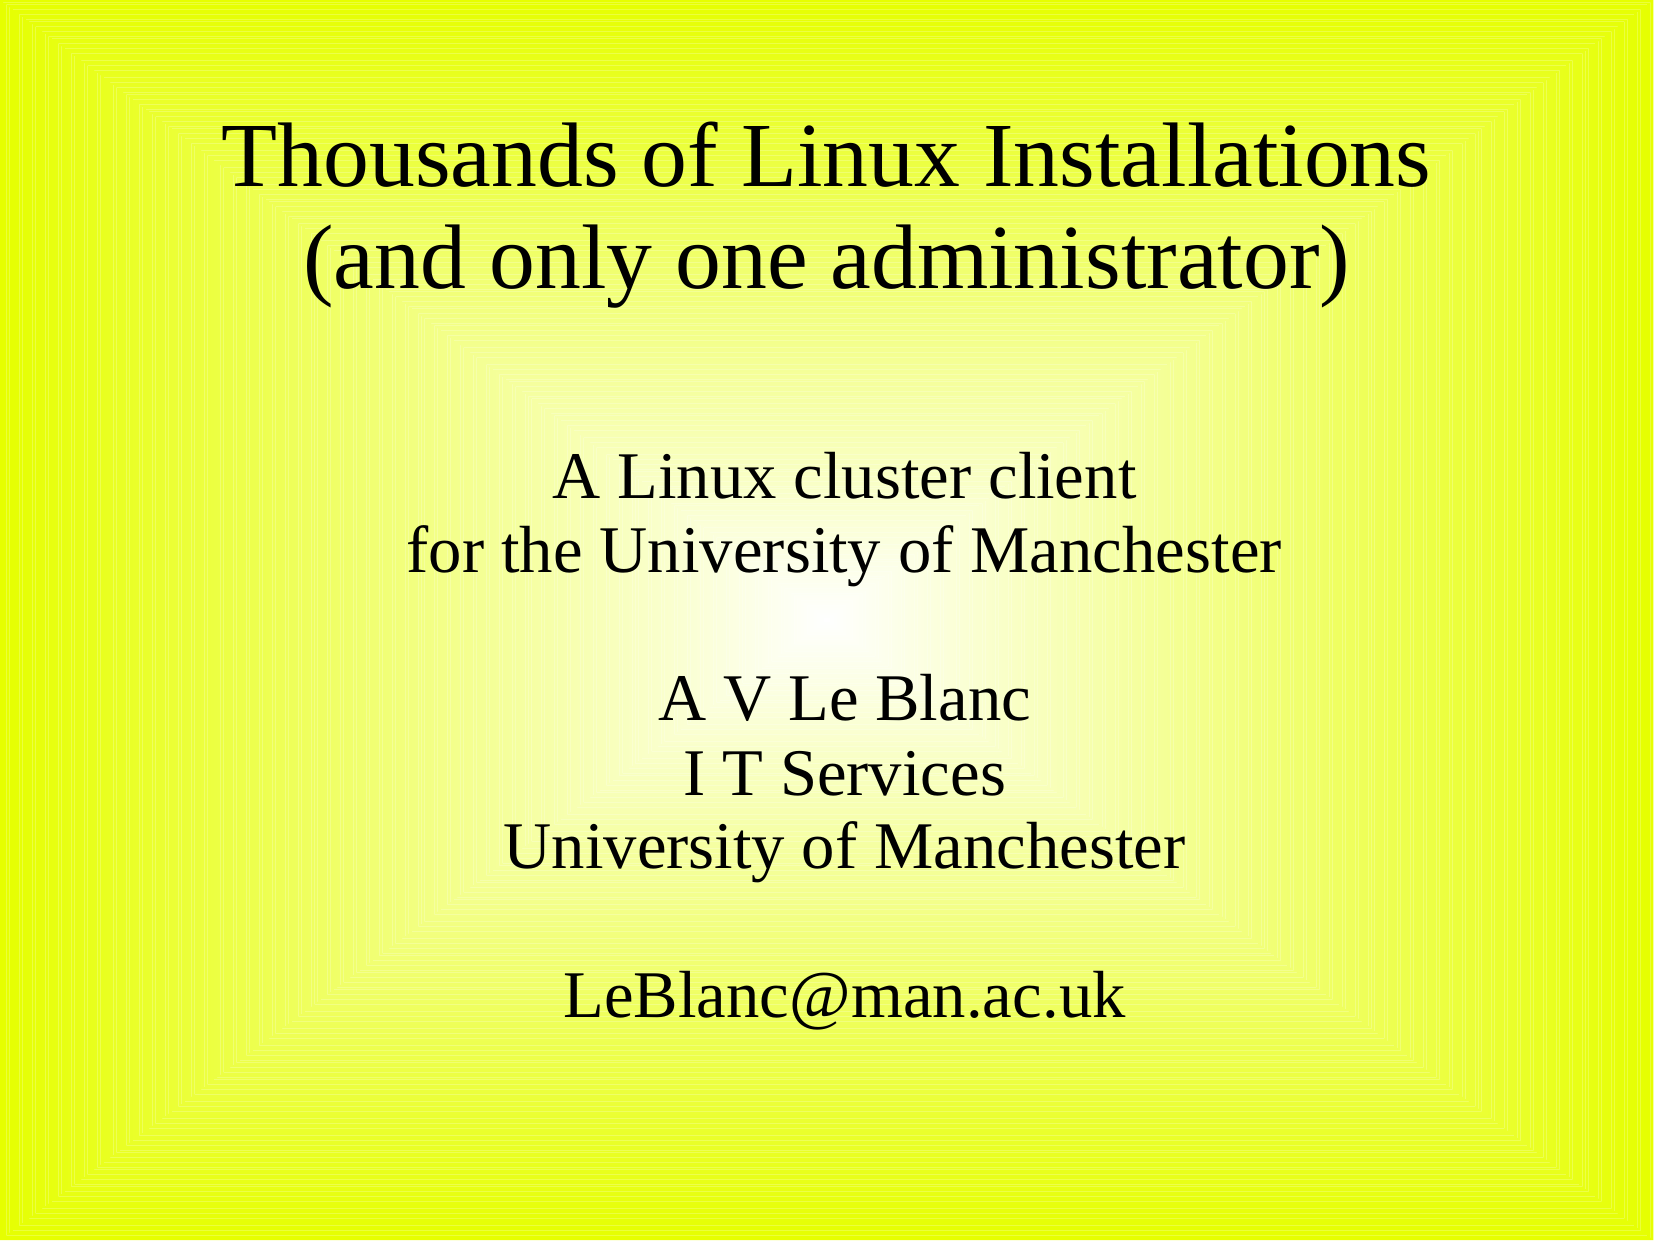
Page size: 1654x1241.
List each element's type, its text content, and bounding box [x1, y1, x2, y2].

title Thousands of Linux Installations (and only one administrator) [121, 102, 1534, 311]
subtitle A Linux cluster client for the University of Manchester A V Le Blanc I T Services University of Manchester LeBlanc@man.ac.uk [121, 344, 1534, 1127]
